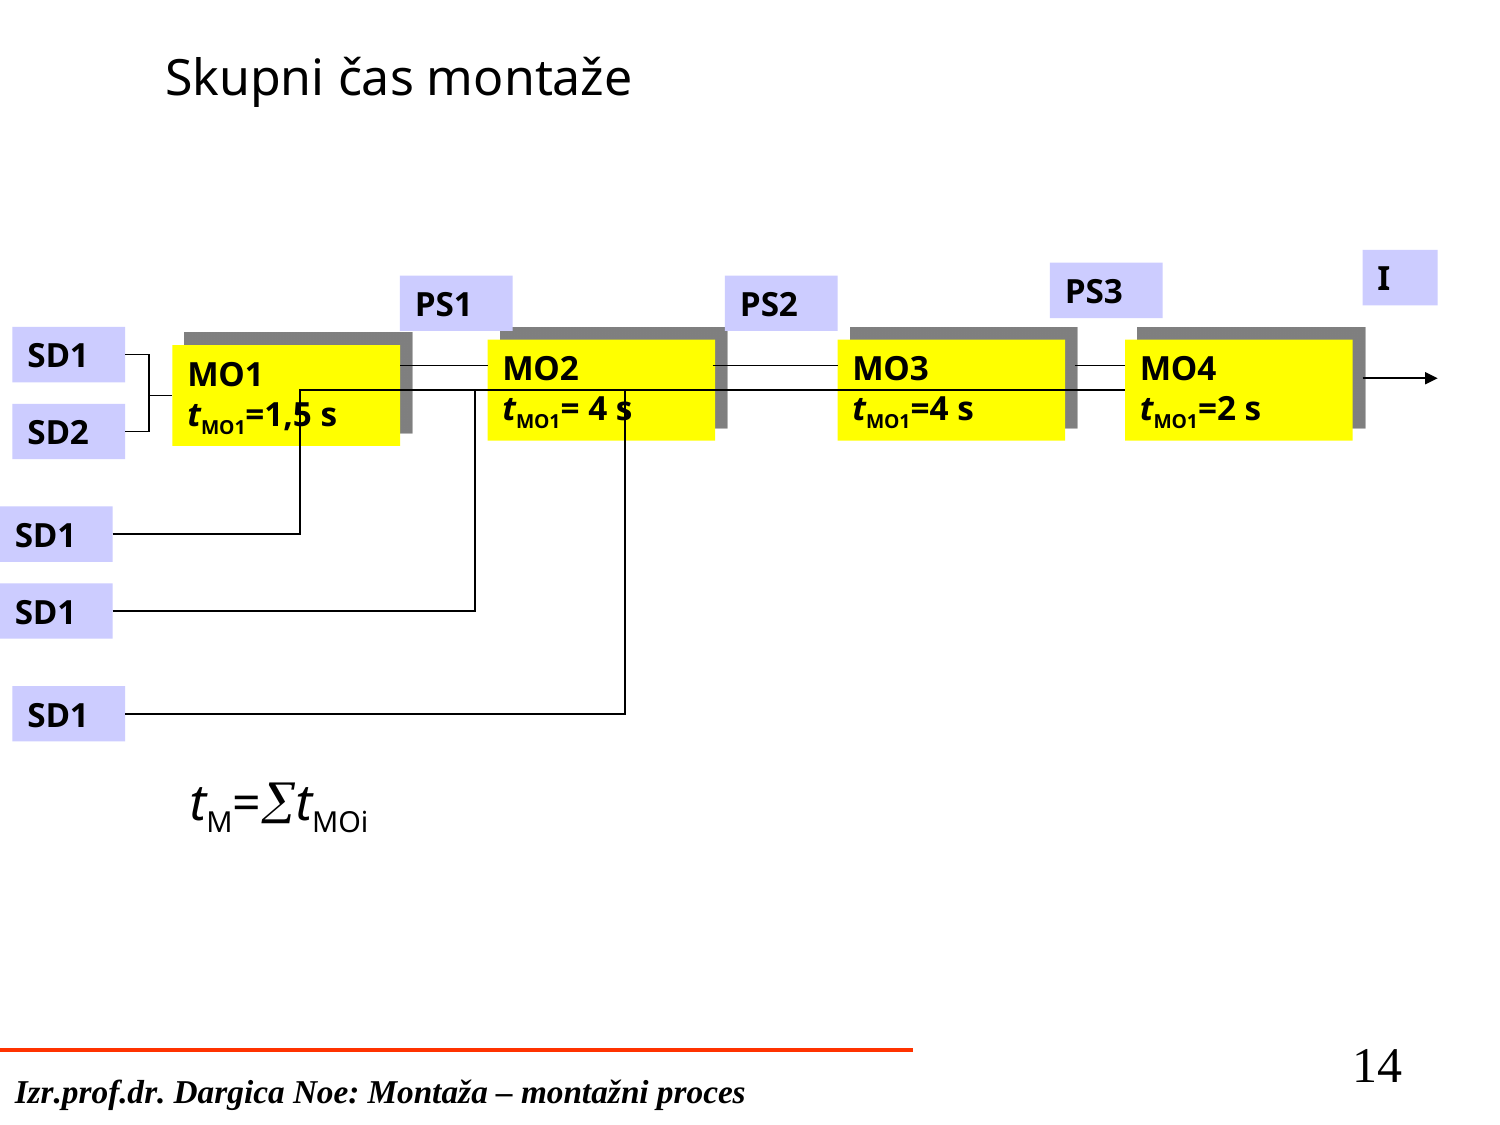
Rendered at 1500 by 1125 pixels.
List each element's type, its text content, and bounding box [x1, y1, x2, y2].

text_box PS3 [1049, 262, 1163, 319]
text_box MO2 tMO1= 4 s [626, 391, 716, 441]
text_box SD1 [0, 583, 113, 639]
text_box Skupni čas montaže [137, 37, 1326, 113]
text_box SD1 [12, 326, 126, 383]
text_box SD1 [0, 506, 113, 562]
text_box MO3 tMO1=4 s [837, 391, 1066, 441]
text_box tM=tMOi [174, 762, 1138, 847]
text_box MO3 tMO1=4 s [837, 339, 1066, 389]
text_box PS2 [724, 275, 838, 331]
text_box MO2 tMO1= 4 s [487, 339, 716, 389]
text_box I [1362, 249, 1438, 306]
text_box MO1 tMO1=1,5 s [301, 391, 401, 446]
text_box PS1 [399, 275, 513, 331]
text_box SD1 [12, 686, 126, 742]
text_box MO2 tMO1= 4 s [487, 391, 624, 441]
text_box SD2 [12, 403, 126, 460]
text_box MO1 tMO1=1,5 s [172, 345, 401, 446]
text_box MO4 tMO1=2 s [1125, 339, 1353, 441]
